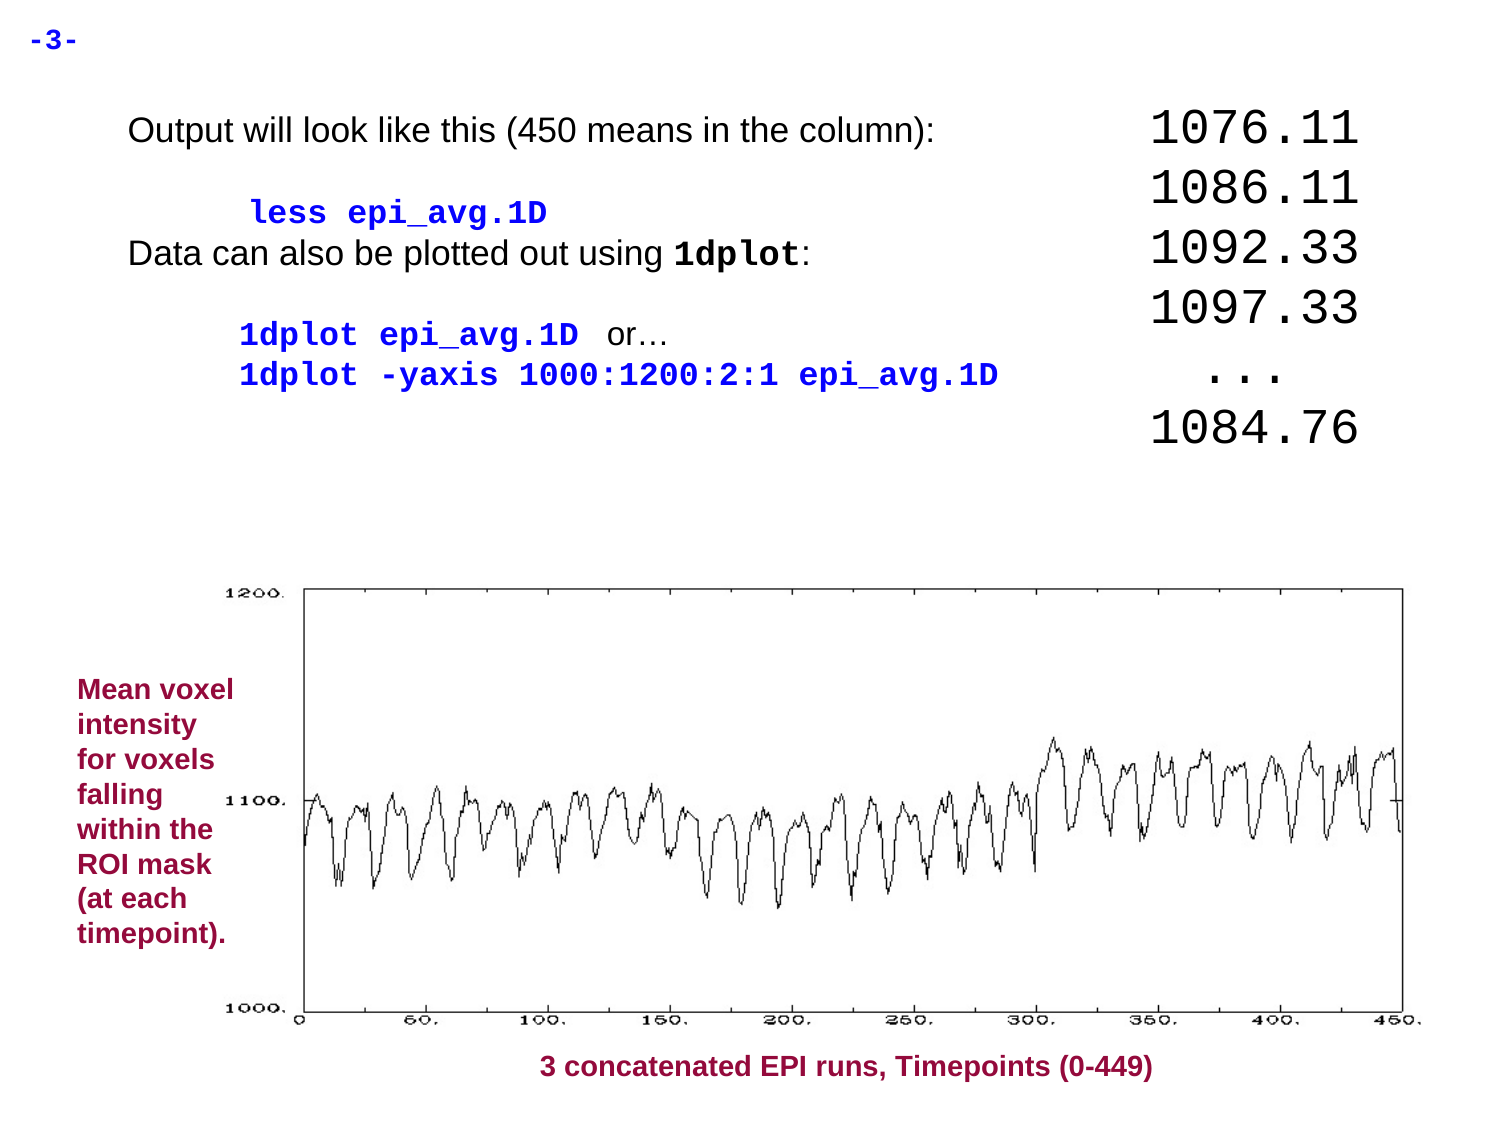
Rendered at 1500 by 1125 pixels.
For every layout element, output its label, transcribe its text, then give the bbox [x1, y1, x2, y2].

text_box 3 concatenated EPI runs, Timepoints (0-449) [525, 1040, 1188, 1091]
list Output will look like this (450 means in the column): less epi_avg.1D Data can also be plotted out using 1dplot: 1dplot epi_avg.1D or… 1dplot -yaxis 1000:1200:2:1 epi_avg.1D [112, 99, 1438, 713]
text_box 1076.11 1086.11 1092.33 1097.33 ... 1084.76 [1134, 85, 1410, 461]
picture [212, 574, 1426, 1038]
text_box Mean voxel intensity for voxels falling within the ROI mask (at each timepoint). [62, 662, 250, 958]
